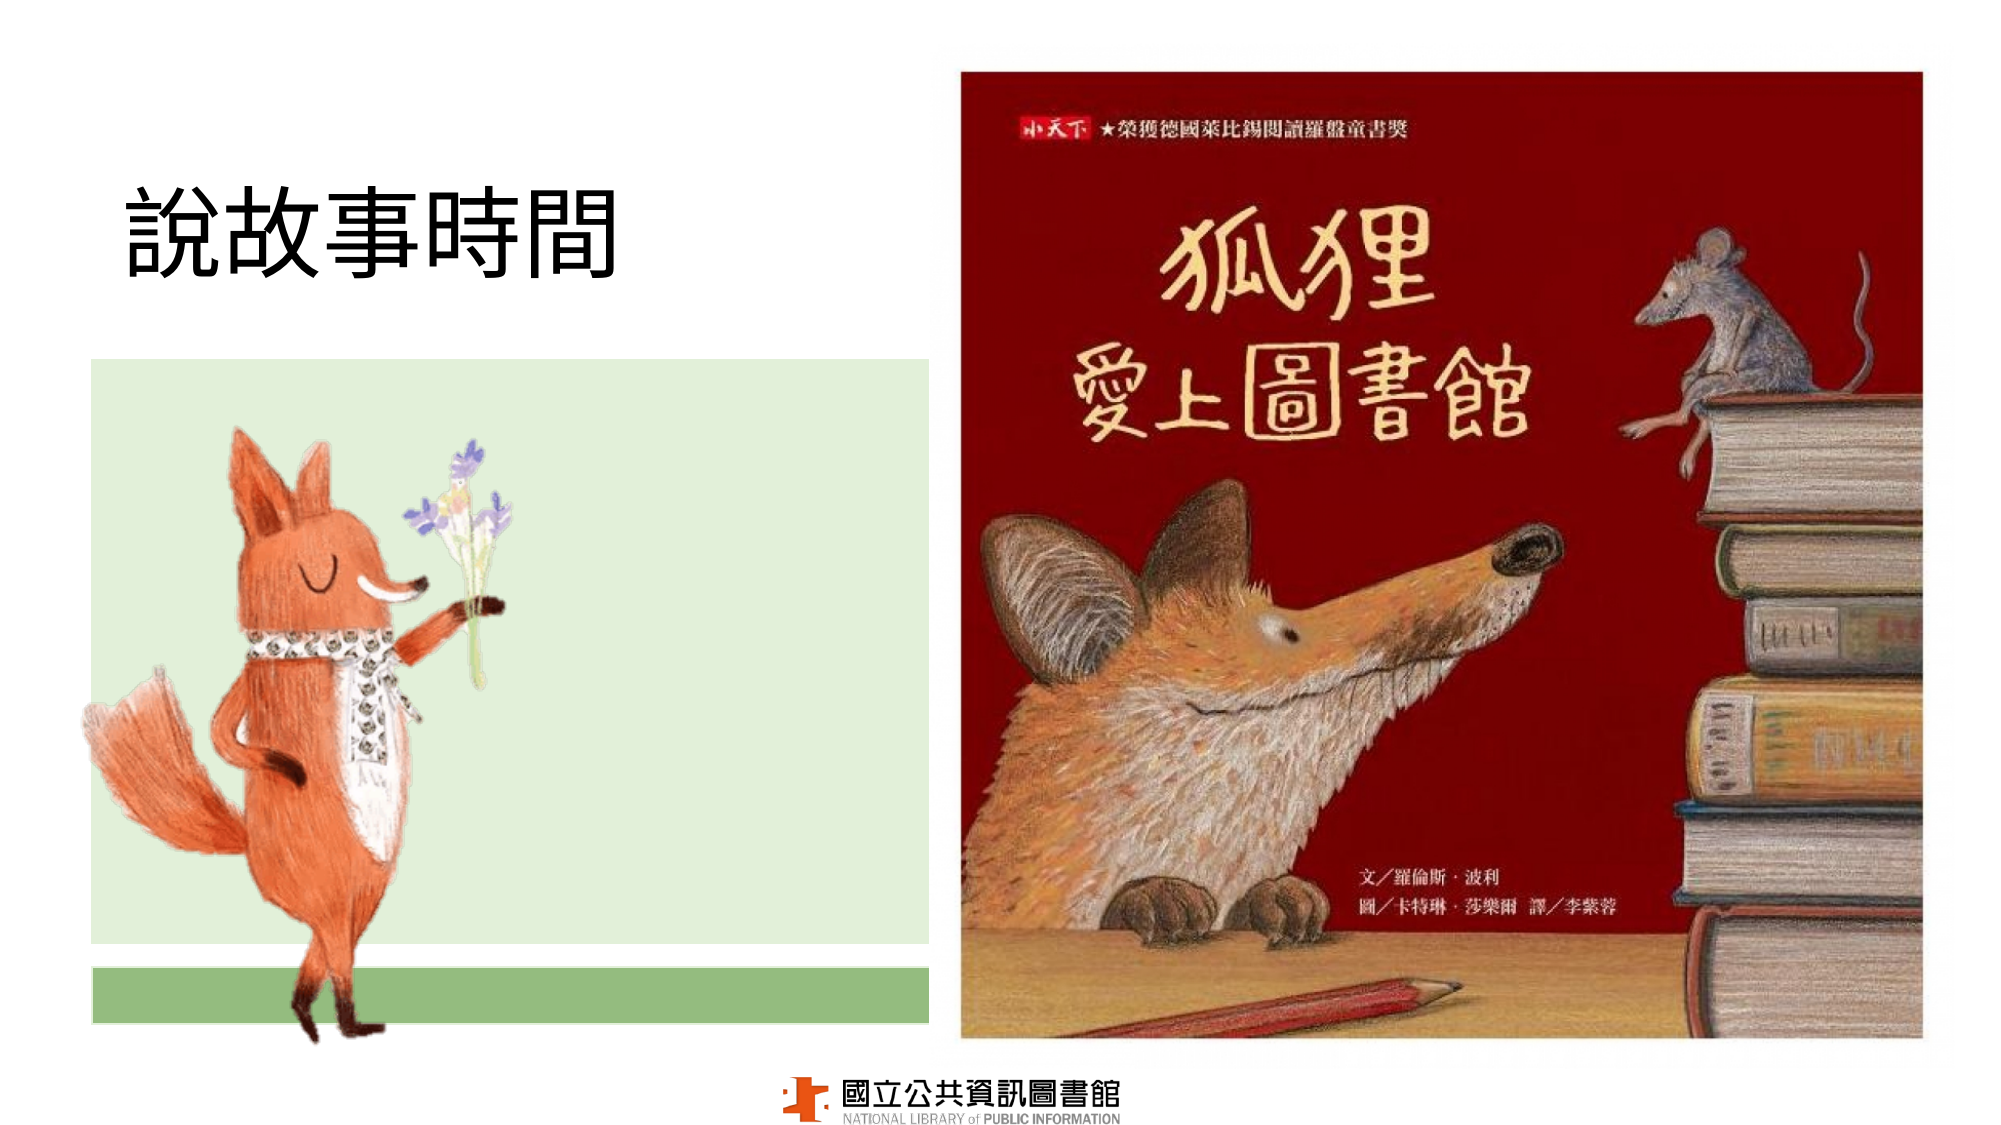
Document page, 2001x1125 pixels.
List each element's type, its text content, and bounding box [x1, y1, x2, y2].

text_box [680, 360, 929, 943]
picture [781, 1075, 1121, 1125]
picture [929, 43, 1955, 1069]
text_box [680, 966, 929, 1024]
text_box 說故事時間 [108, 162, 921, 298]
picture [0, 312, 680, 1048]
